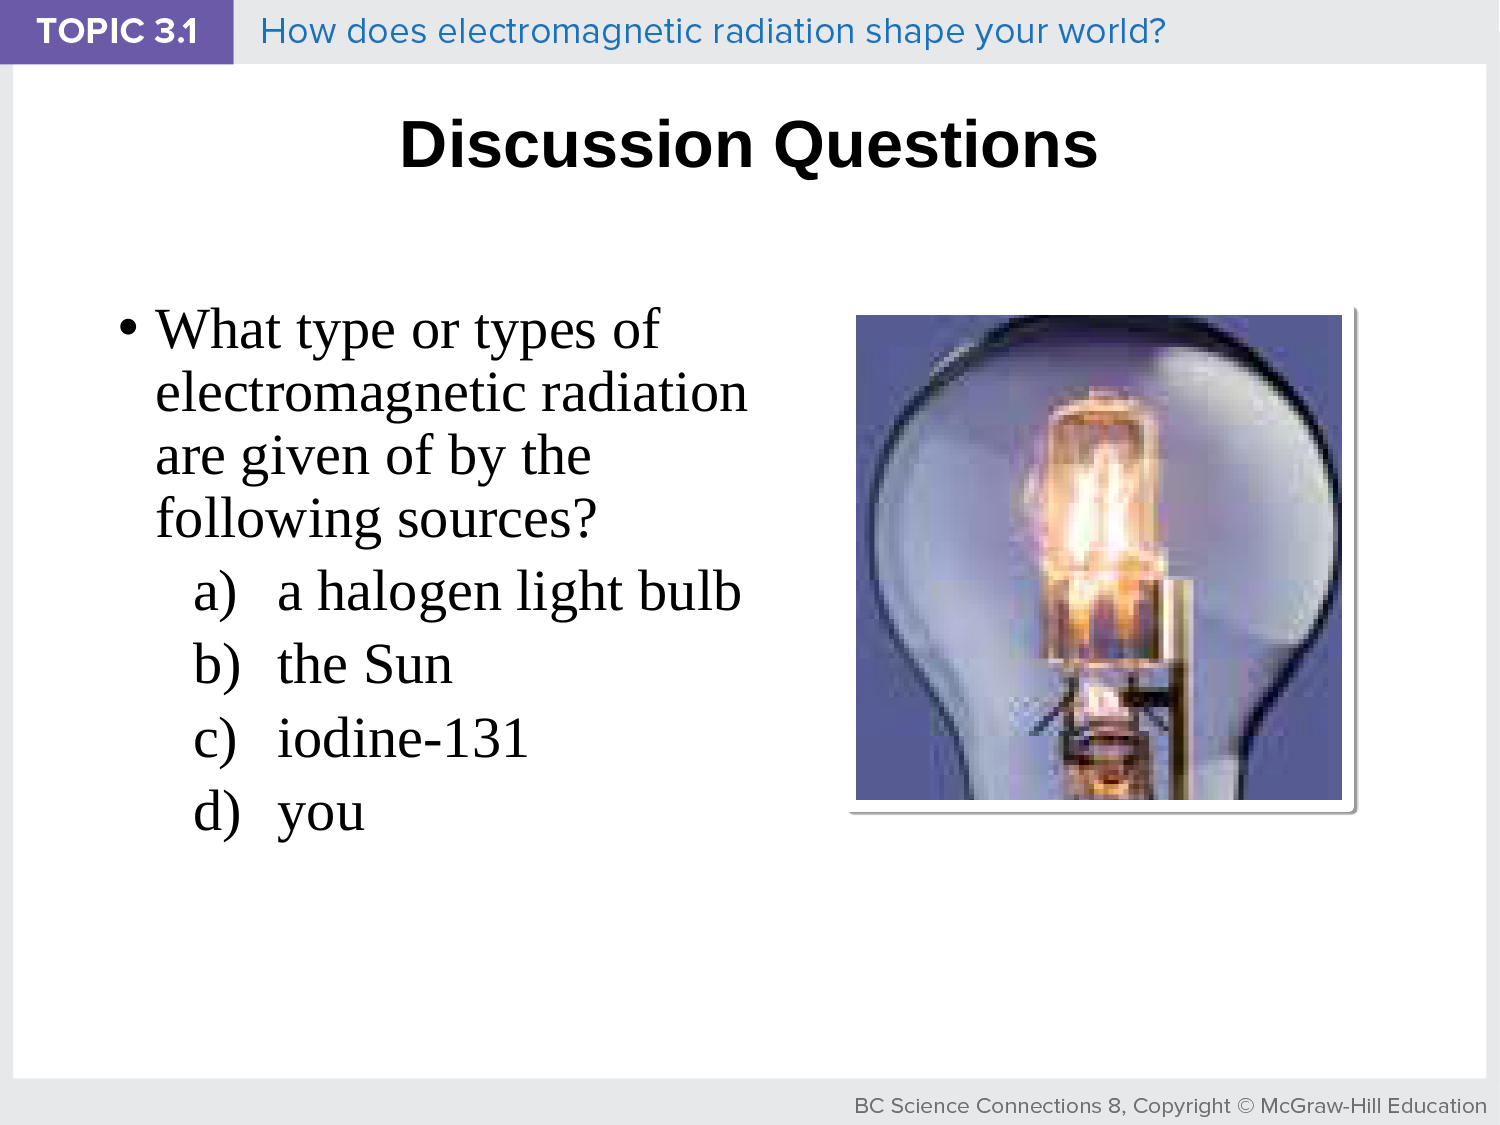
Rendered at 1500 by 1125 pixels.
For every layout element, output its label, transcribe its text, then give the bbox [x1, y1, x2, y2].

list What type or types of electromagnetic radiation are given of by the following sources? a halogen light bulb the Sun iodine-131 you [103, 290, 819, 1014]
title Discussion Questions [103, 59, 1397, 232]
picture [0, 0, 1500, 1082]
